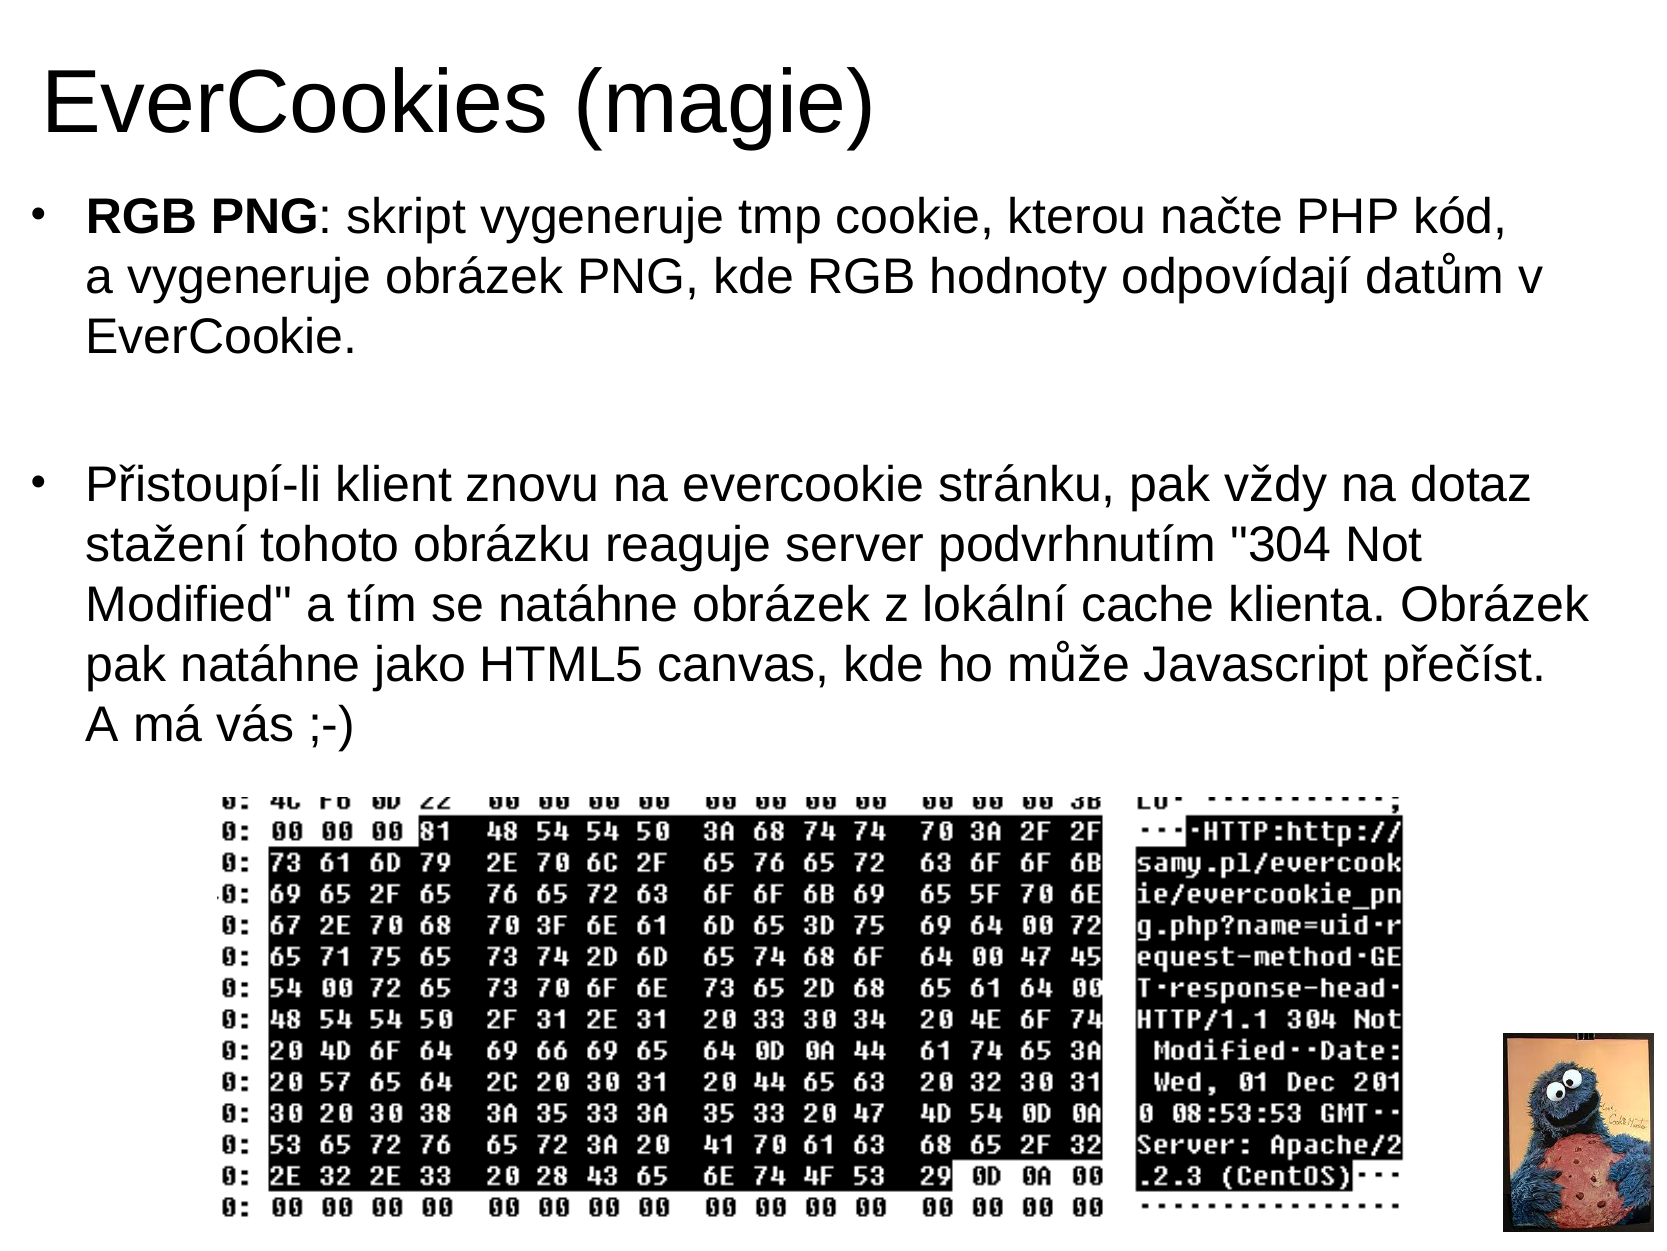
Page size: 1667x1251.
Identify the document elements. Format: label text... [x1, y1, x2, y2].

list RGB PNG: skript vygeneruje tmp cookie, kterou načte PHP kód, a vygeneruje obrázek PNG, kde RGB hodnoty odpovídají datům v EverCookie. Přistoupí-li klient znovu na evercookie stránku, pak vždy na dotaz stažení tohoto obrázku reaguje server podvrhnutím "304 Not Modified" a tím se natáhne obrázek z lokální cache klienta. Obrázek pak natáhne jako HTML5 canvas, kde ho může Javascript přečíst. A má vás ;-) [29, 183, 1595, 1093]
picture [1503, 1033, 1654, 1232]
picture [217, 797, 1447, 1219]
title EverCookies (magie) [41, 50, 1628, 201]
